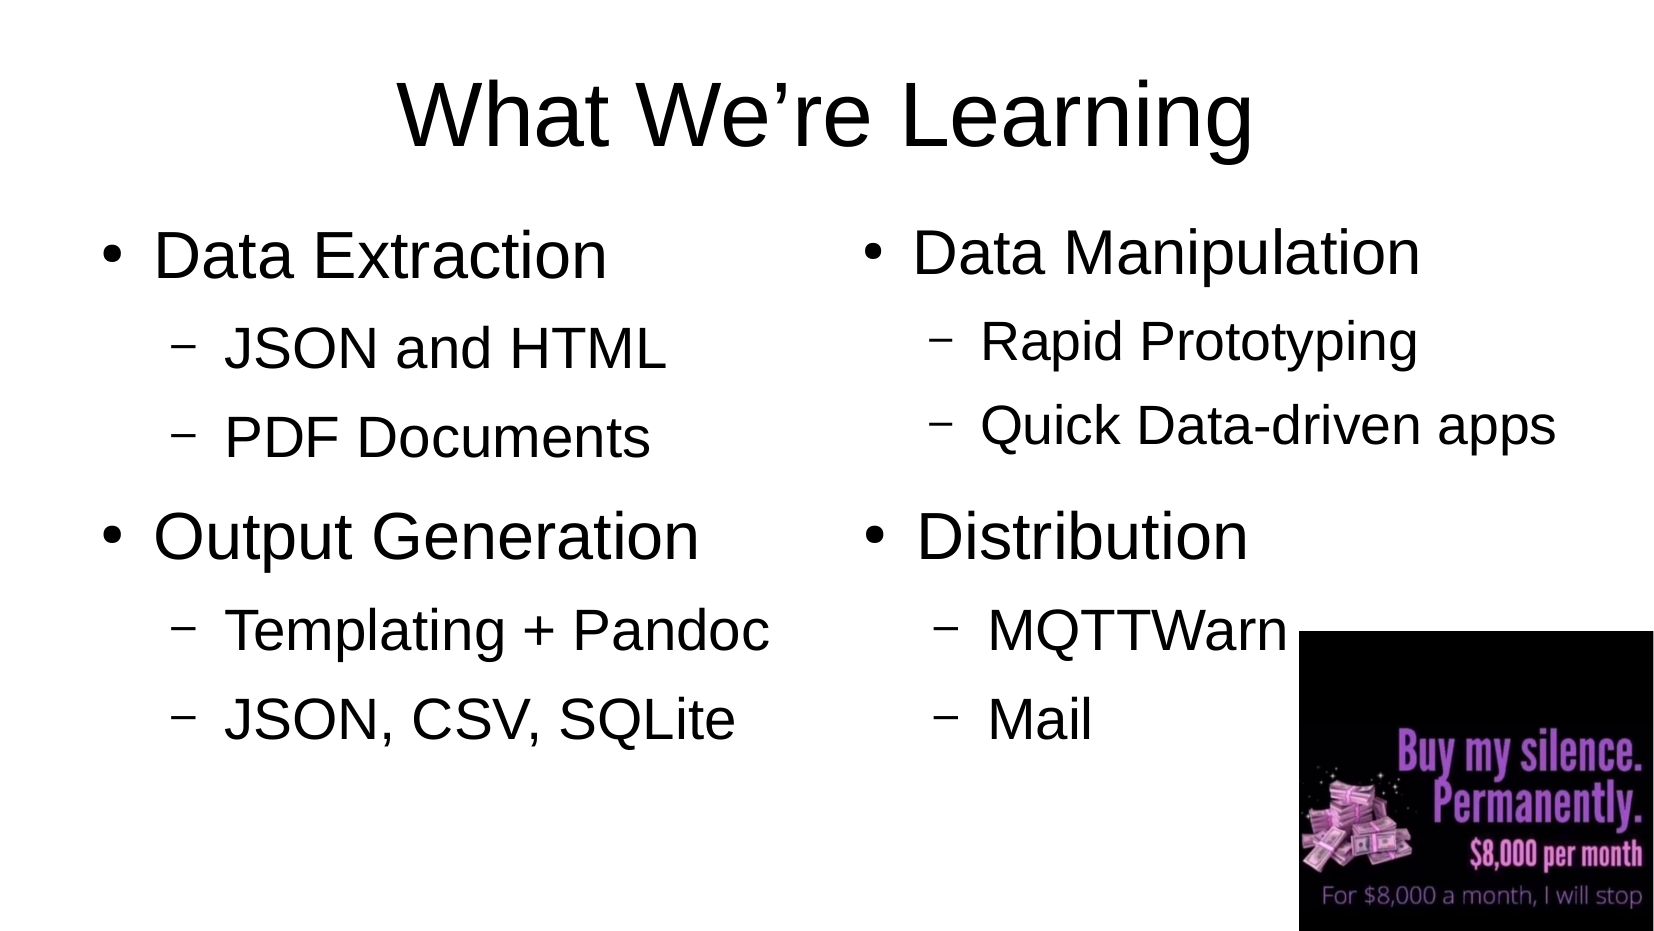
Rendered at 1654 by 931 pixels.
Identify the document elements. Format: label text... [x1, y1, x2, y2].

list Data Extraction JSON and HTML PDF Documents [82, 217, 809, 475]
list Data Manipulation Rapid Prototyping Quick Data-driven apps [845, 217, 1572, 475]
list Output Generation Templating + Pandoc JSON, CSV, SQLite [82, 499, 809, 757]
list Distribution MQTTWarn Mail [845, 499, 1572, 757]
picture [1299, 631, 1654, 931]
title What We’re Learning [82, 37, 1571, 193]
